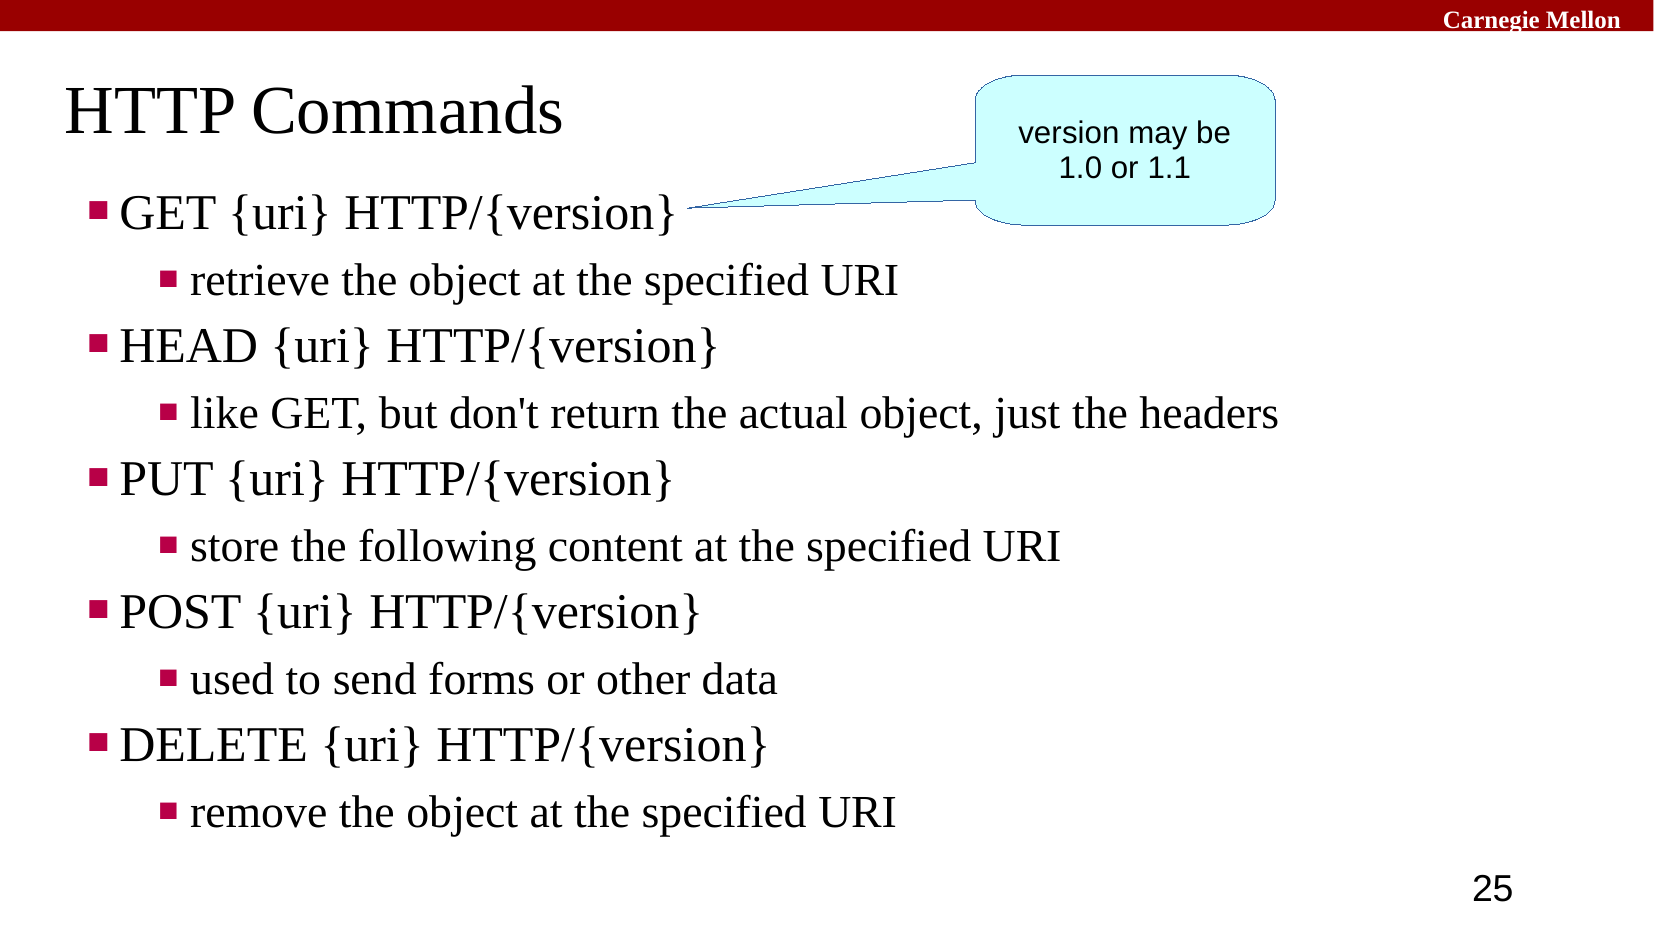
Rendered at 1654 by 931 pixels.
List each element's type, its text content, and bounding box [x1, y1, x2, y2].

text_box version may be 1.0 or 1.1 [687, 75, 1276, 226]
list GET {uri} HTTP/{version} retrieve the object at the specified URI HEAD {uri} HTTP/{version} like GET, but don't return the actual object, just the headers PUT {uri} HTTP/{version} store the following content at the specified URI POST {uri} HTTP/{version} used to send forms or other data DELETE {uri} HTTP/{version} remove the object at the specified URI [71, 184, 1576, 859]
title HTTP Commands [64, 58, 1576, 163]
